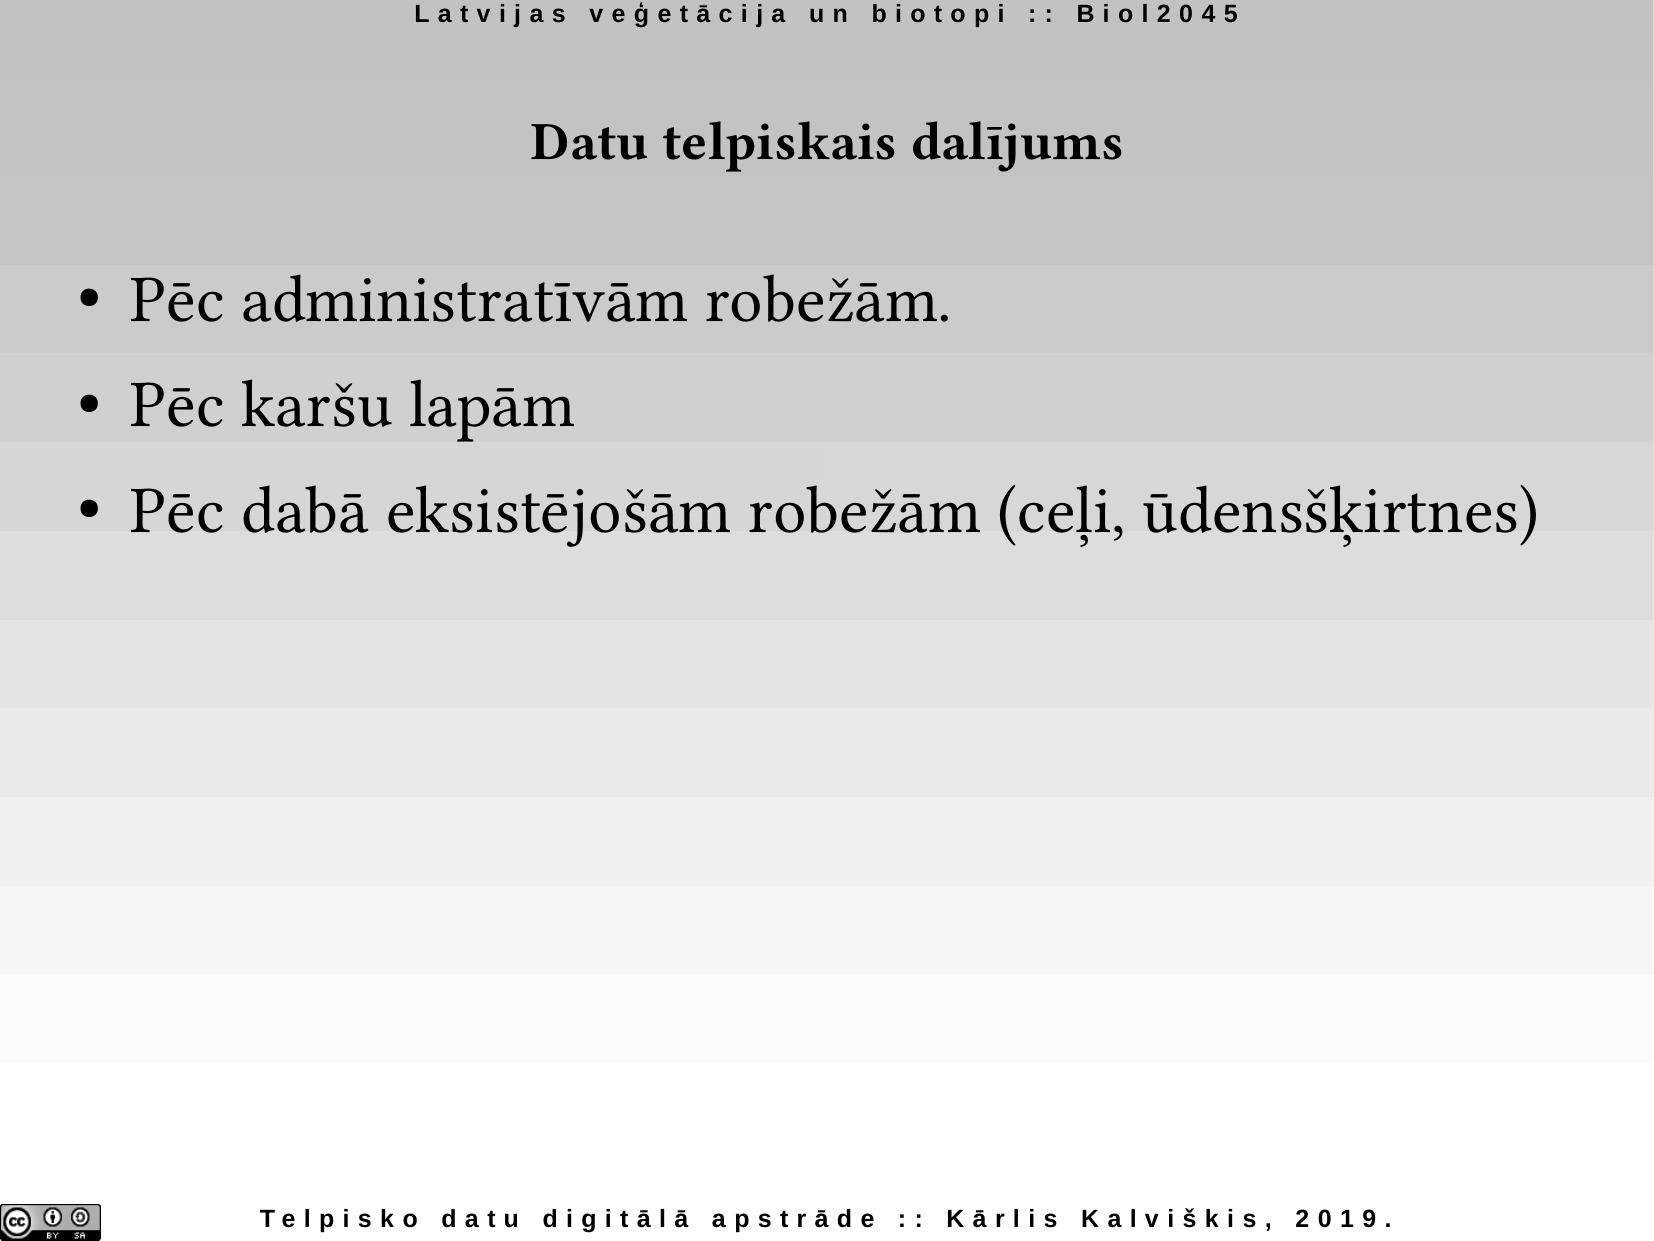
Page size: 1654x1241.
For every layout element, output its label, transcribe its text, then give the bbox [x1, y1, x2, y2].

list Pēc administratīvām robežām. Pēc karšu lapām Pēc dabā eksistējošām robežām (ceļi, ūdensšķirtnes) [59, 261, 1596, 1163]
title Datu telpiskais dalījums [59, 37, 1596, 246]
picture [0, 0, 1654, 1241]
